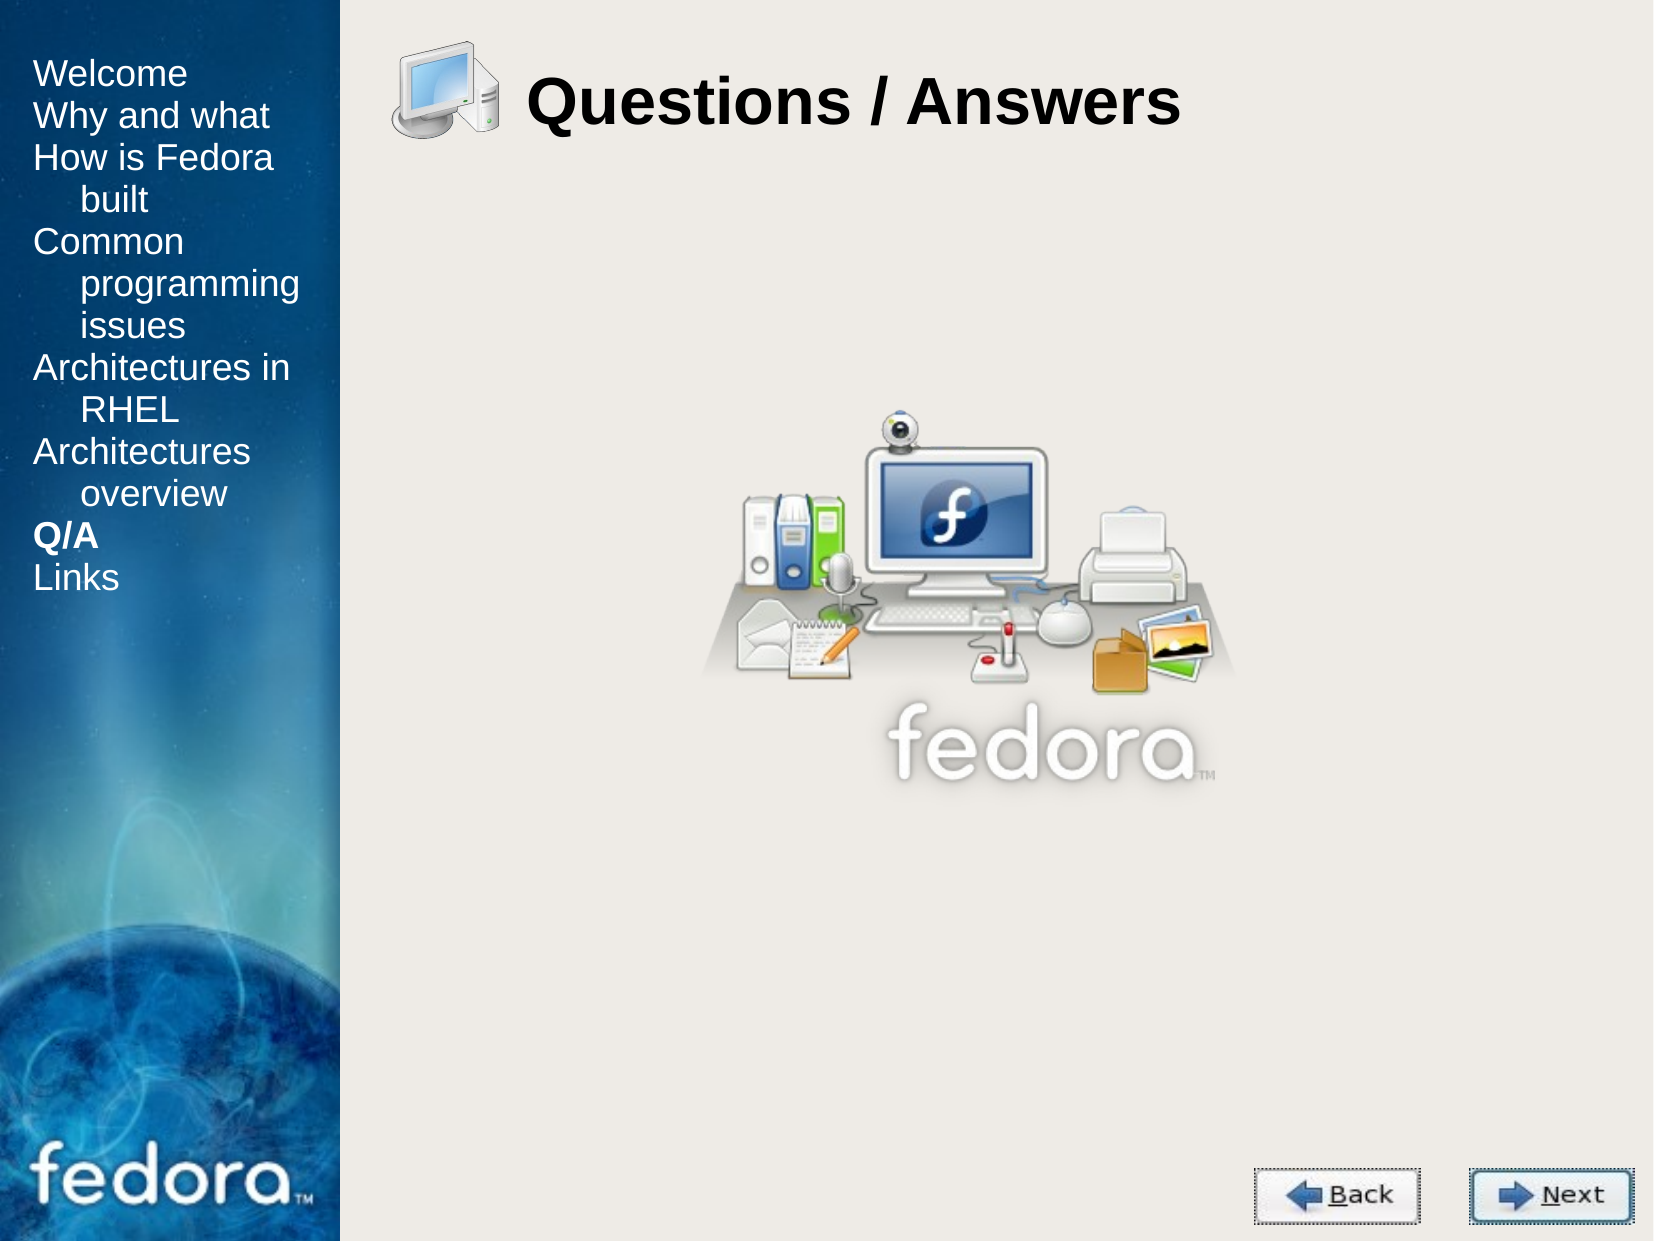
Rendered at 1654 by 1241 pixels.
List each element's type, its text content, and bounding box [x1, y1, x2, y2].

text_box Questions / Answers [511, 56, 1316, 147]
text_box Welcome Why and what How is Fedora built Common programming issues Architectures in RHEL Architectures overview Q/A Links [18, 45, 327, 607]
picture [0, 0, 1654, 1241]
